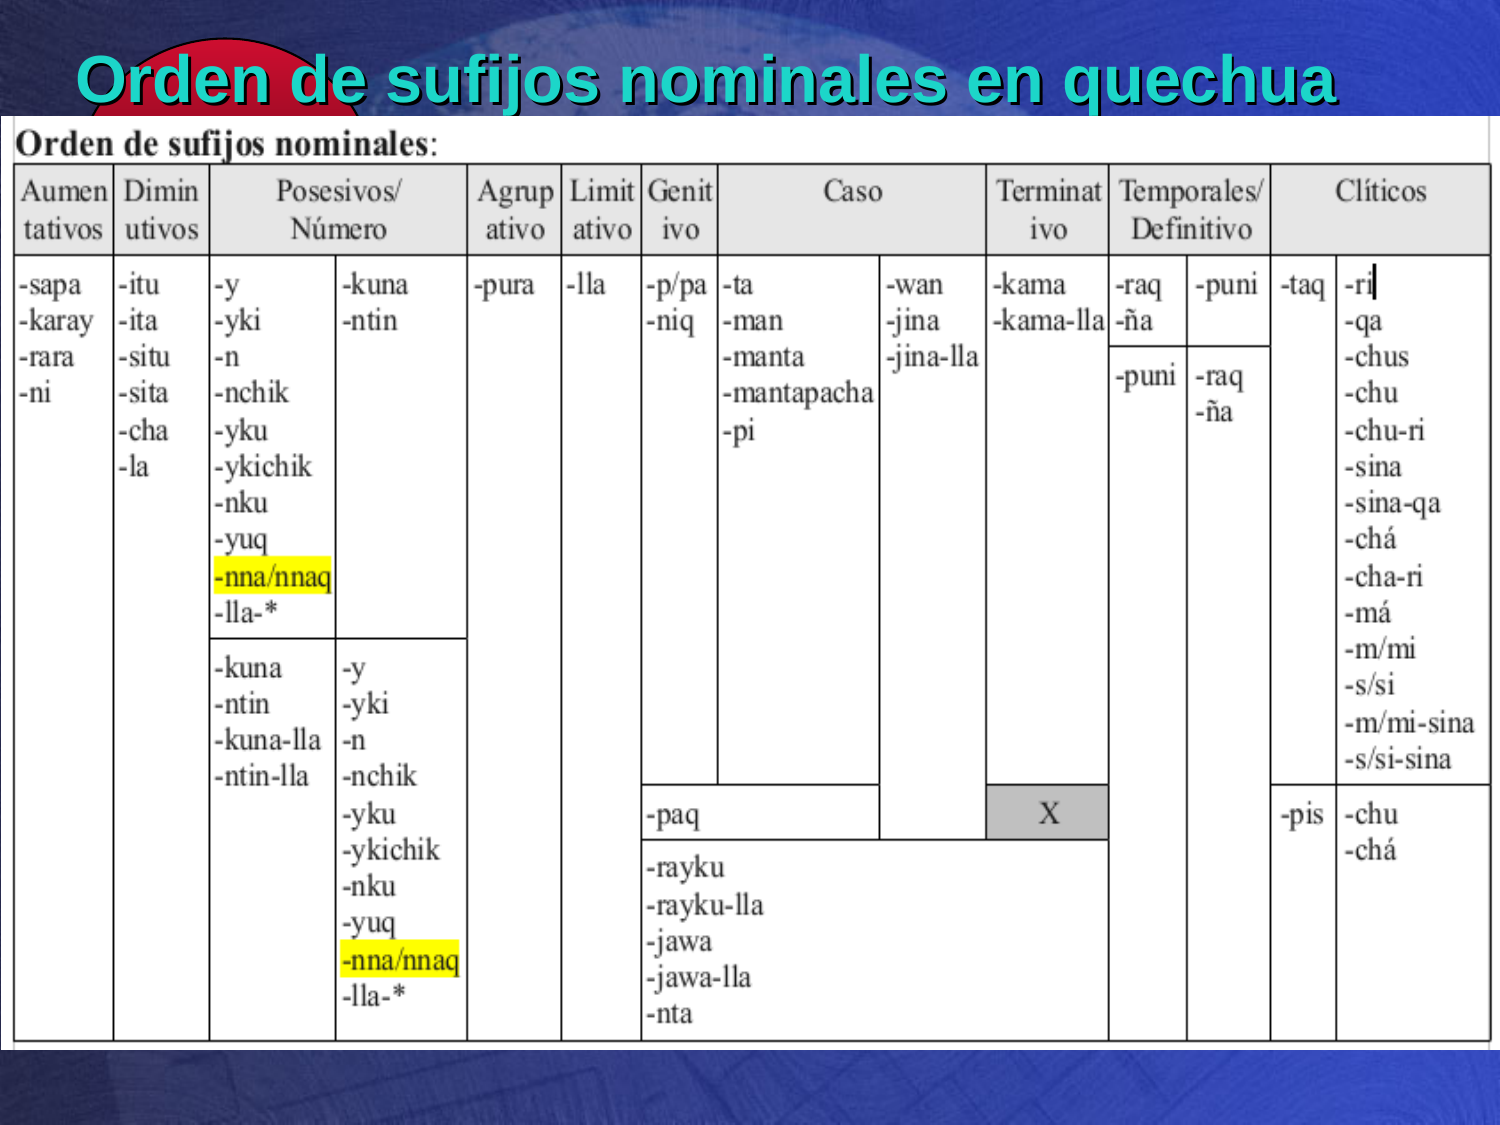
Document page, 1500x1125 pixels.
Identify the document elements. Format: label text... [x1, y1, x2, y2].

picture [0, 0, 1500, 1125]
title Orden de sufijos nominales en quechua [75, 0, 1487, 116]
